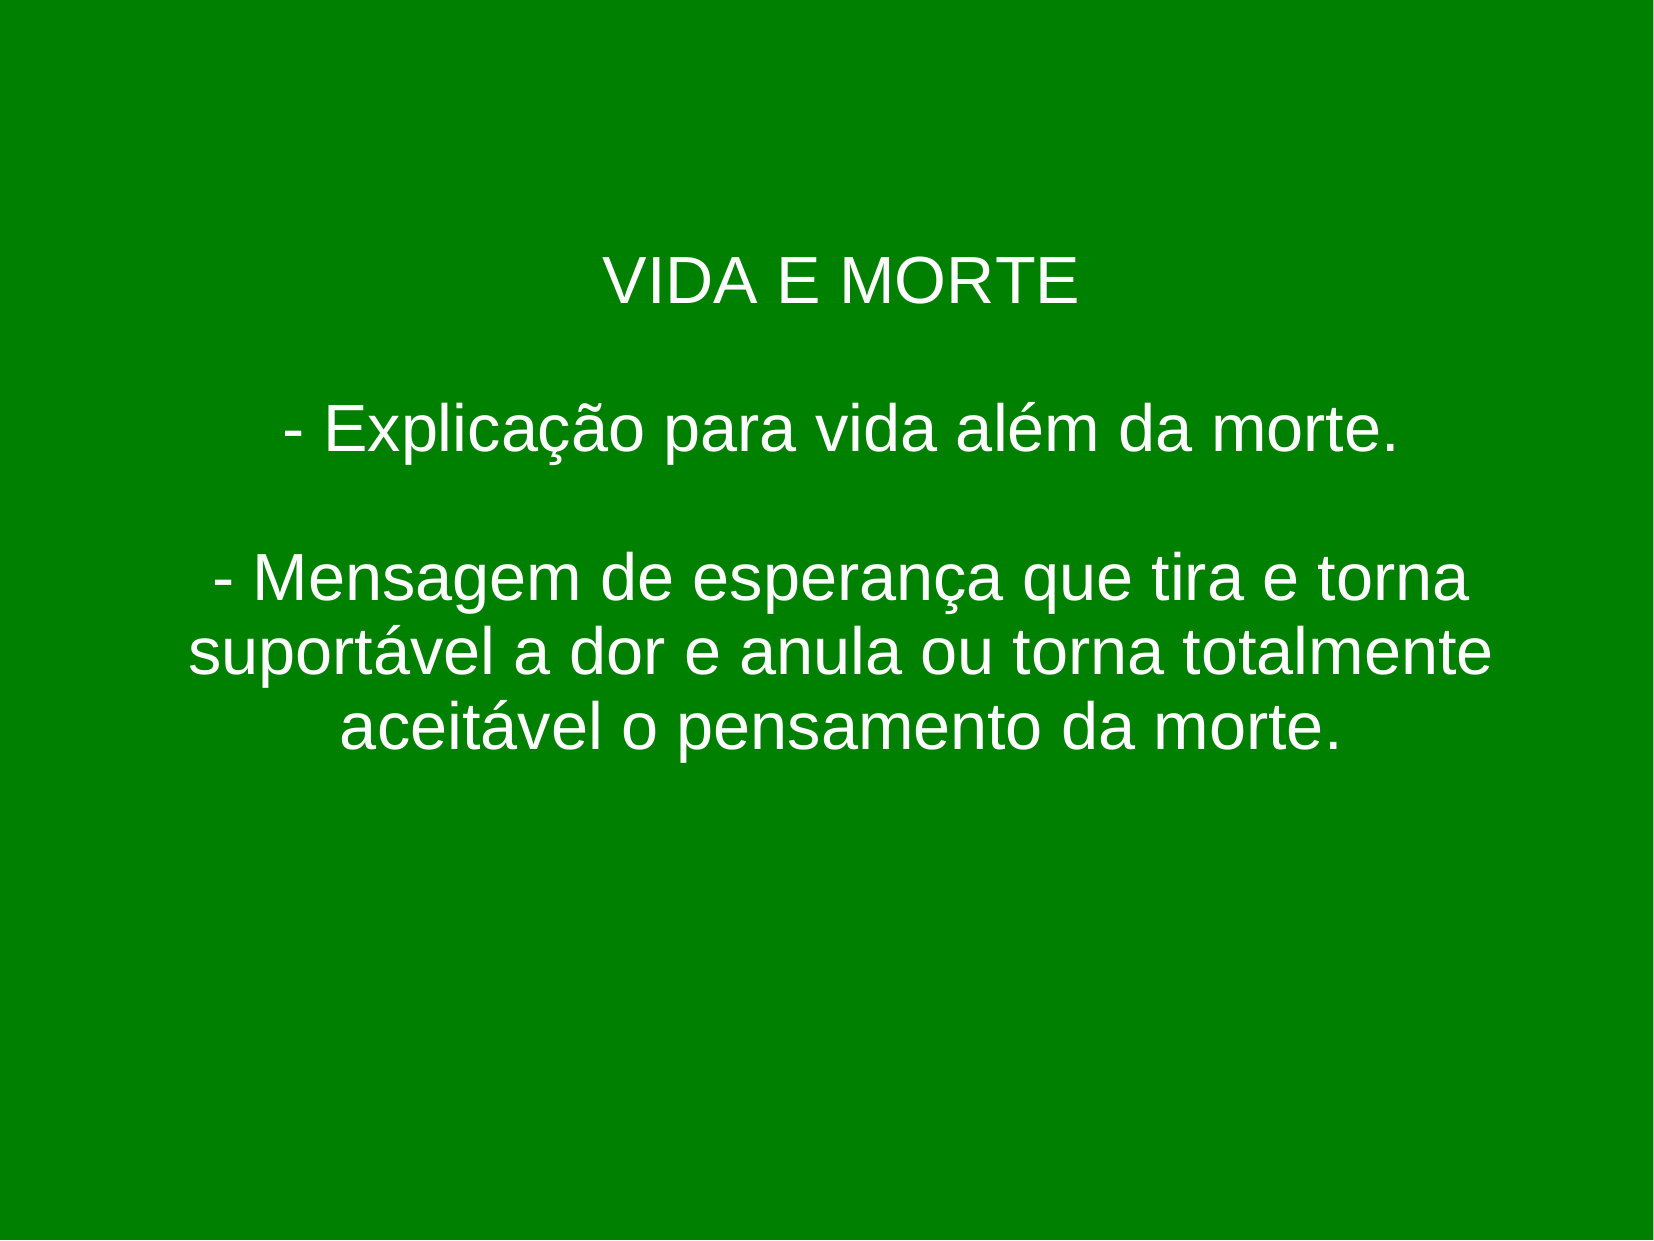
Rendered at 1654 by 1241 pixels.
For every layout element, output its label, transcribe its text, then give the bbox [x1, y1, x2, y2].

text_box VIDA E MORTE - Explicação para vida além da morte. - Mensagem de esperança que tira e torna suportável a dor e anula ou torna totalmente aceitável o pensamento da morte. [147, 236, 1536, 925]
